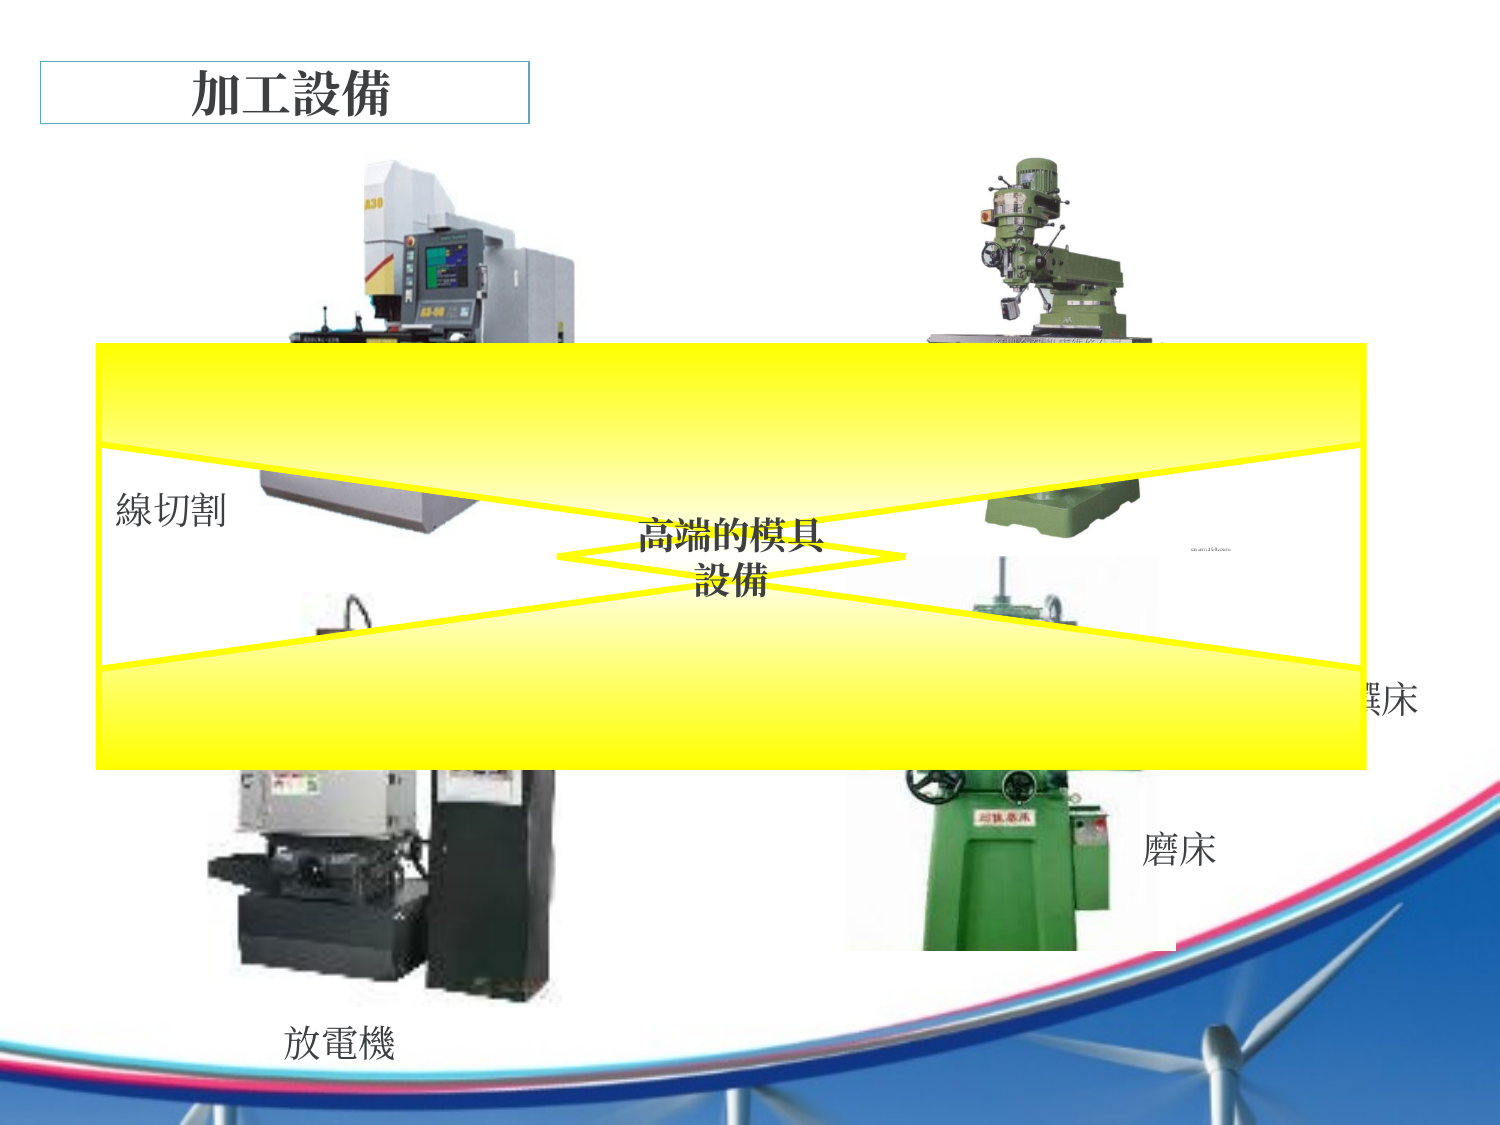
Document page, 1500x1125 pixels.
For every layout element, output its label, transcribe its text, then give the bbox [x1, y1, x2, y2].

text_box 線切割 [100, 479, 271, 540]
text_box 加工設備 [46, 54, 538, 130]
picture [0, 0, 1500, 1125]
text_box 鐉床 [1364, 668, 1435, 729]
text_box 高端的模具 設備 [98, 346, 1364, 767]
text_box 放電機 [268, 1012, 445, 1073]
text_box 磨床 [1127, 818, 1270, 879]
